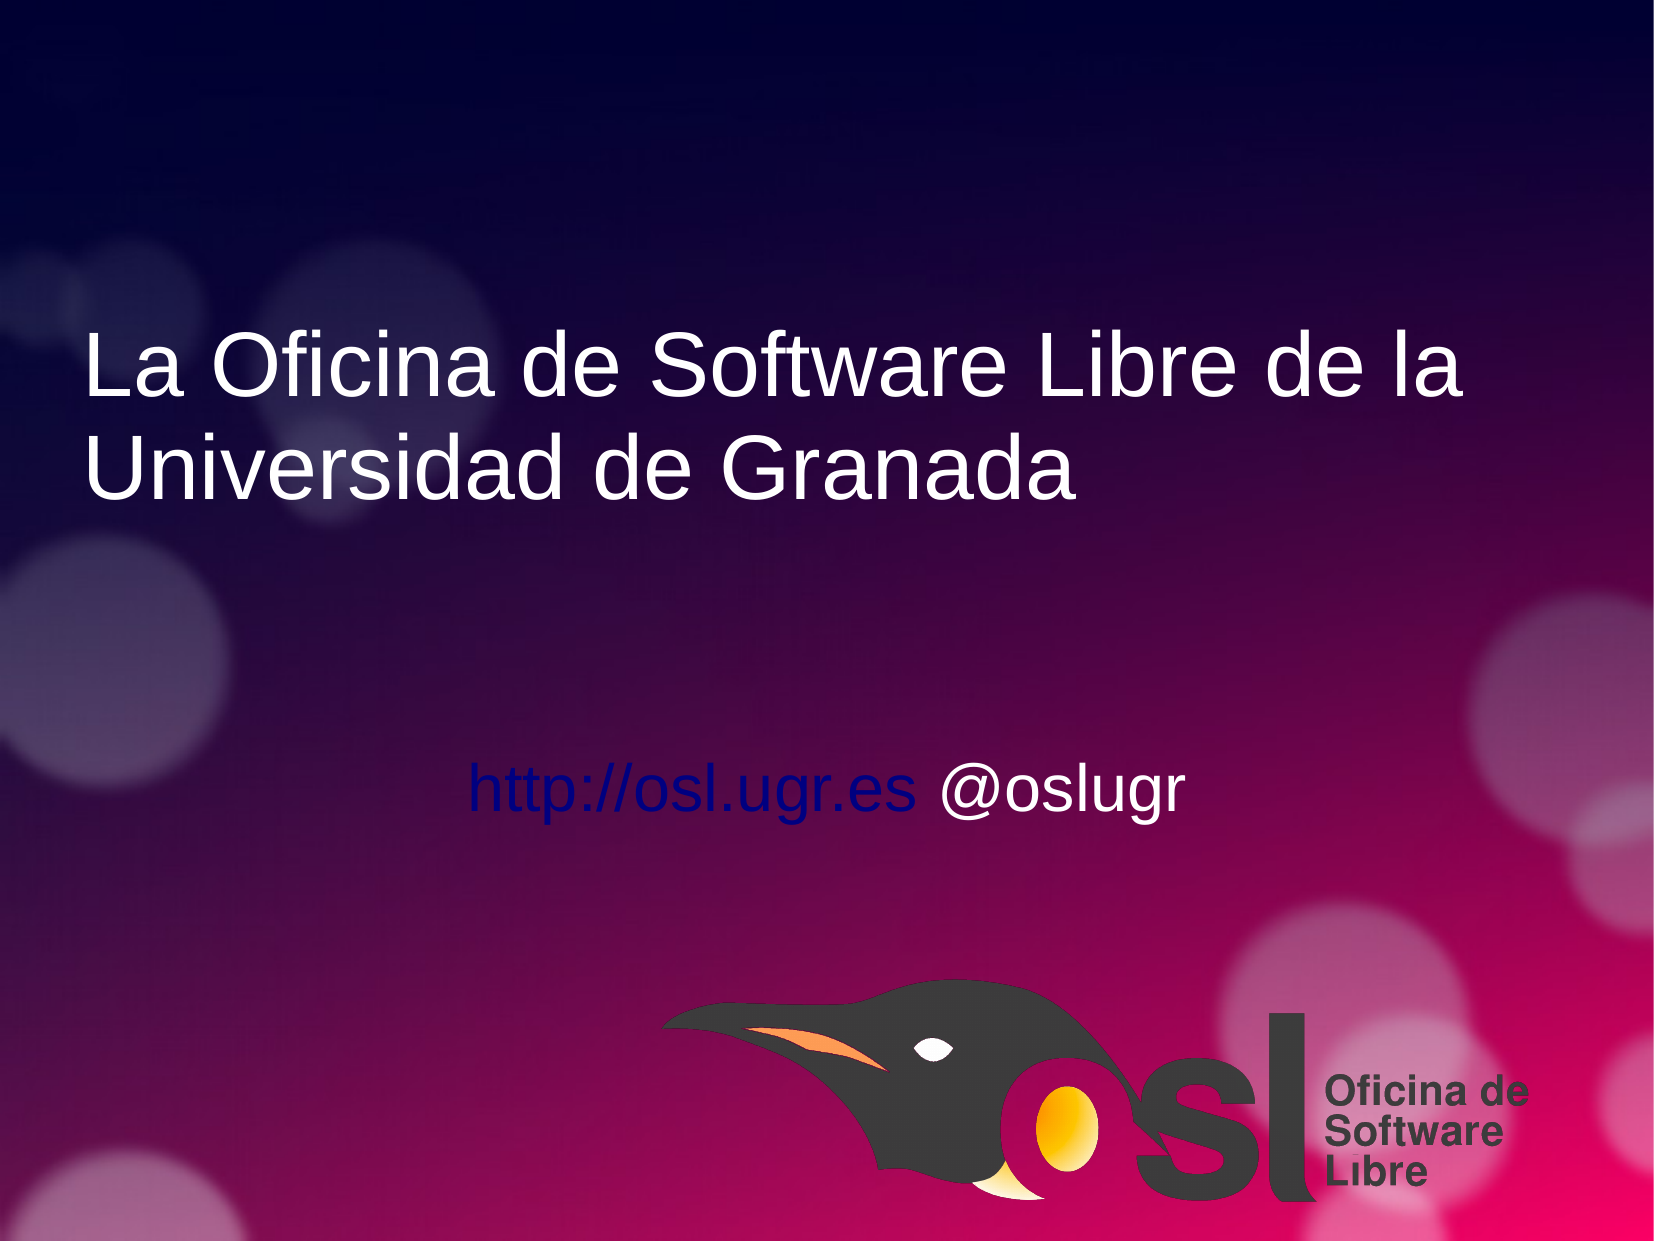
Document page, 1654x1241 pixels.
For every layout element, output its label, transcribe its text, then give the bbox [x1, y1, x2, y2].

picture [0, 0, 1654, 1241]
subtitle http://osl.ugr.es @oslugr [82, 566, 1571, 1010]
title La Oficina de Software Libre de la Universidad de Granada [82, 262, 1571, 566]
